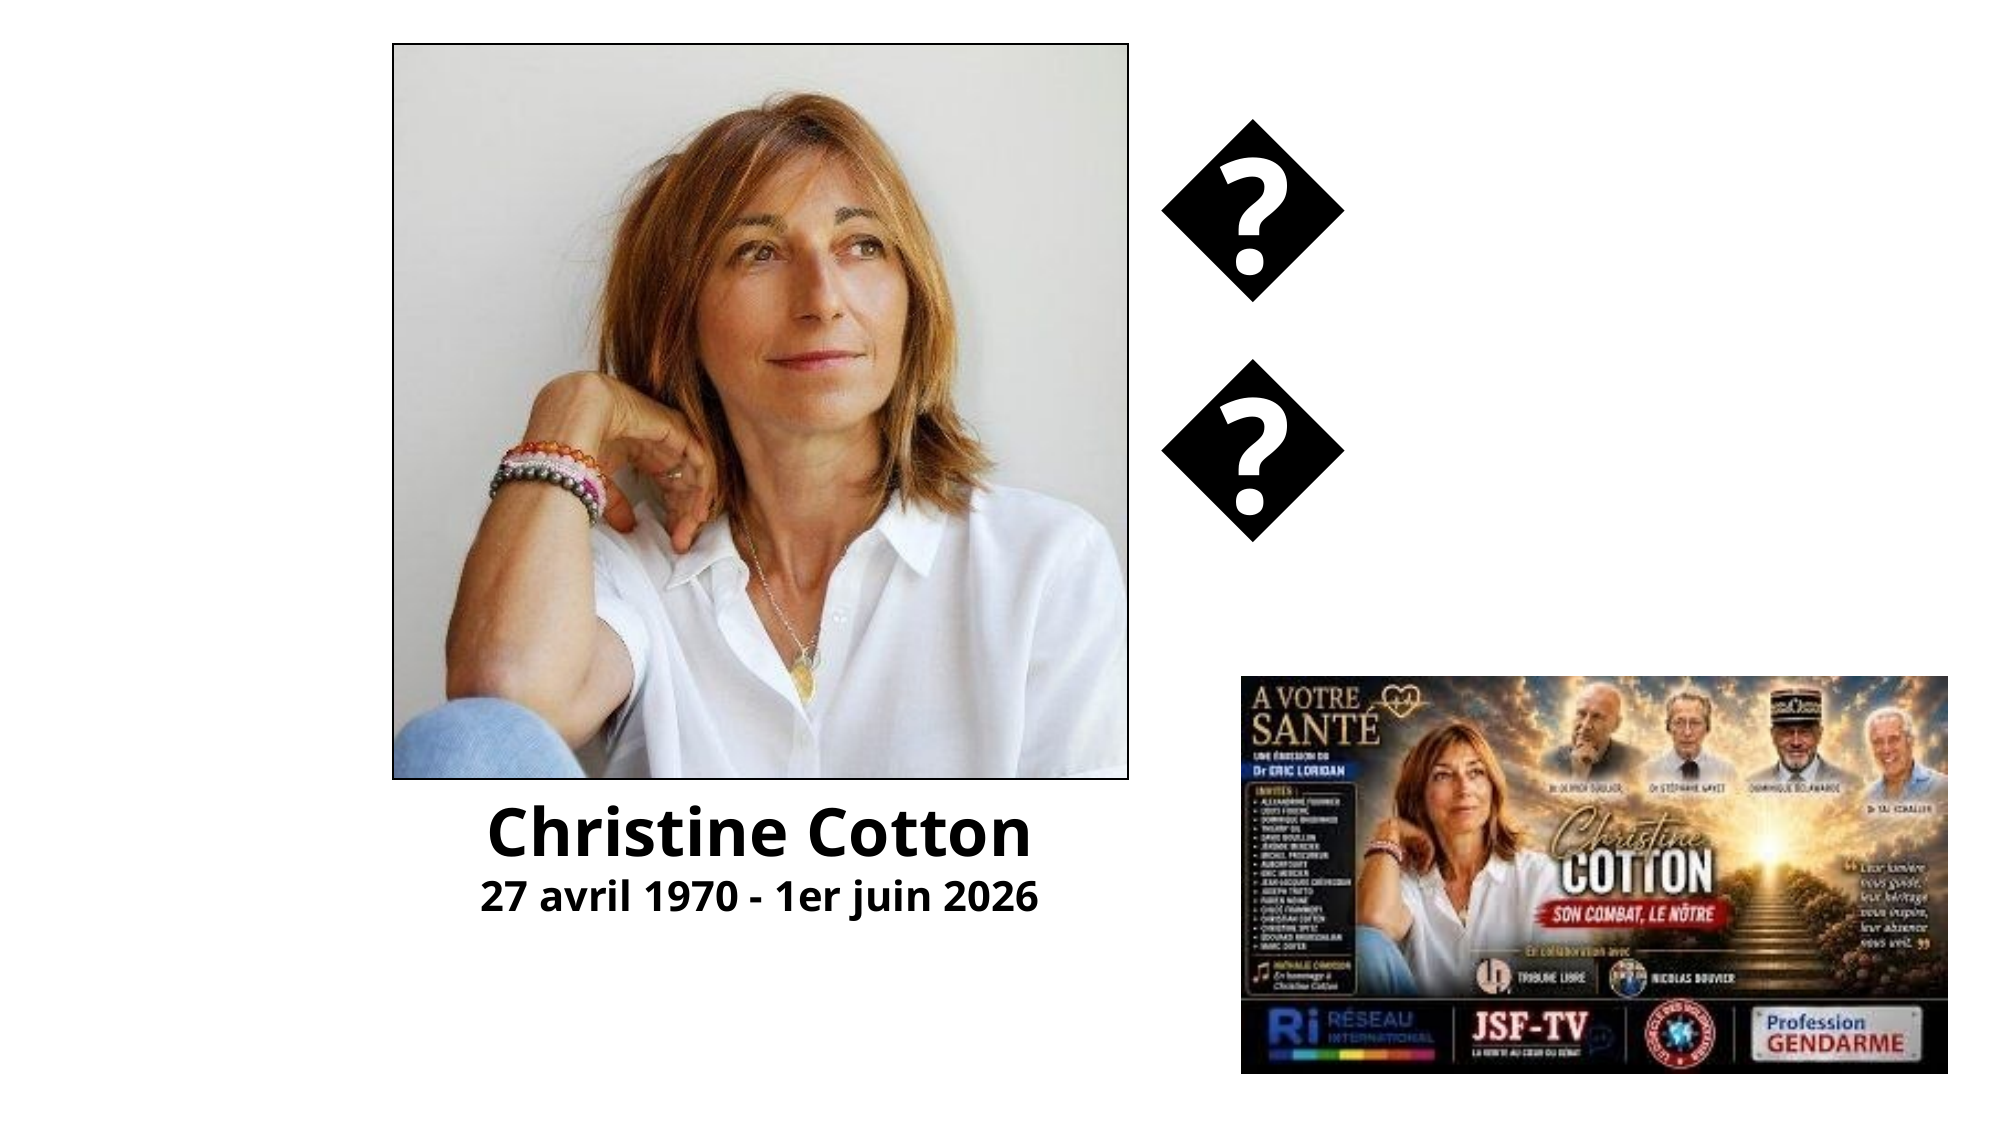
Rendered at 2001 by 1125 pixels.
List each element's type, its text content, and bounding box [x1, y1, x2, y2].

picture [1241, 676, 1948, 1074]
picture [393, 44, 1128, 779]
text_box 🕊 [1138, 64, 1345, 322]
text_box Christine Cotton 27 avril 1970 - 1er juin 2026 [402, 782, 1118, 929]
